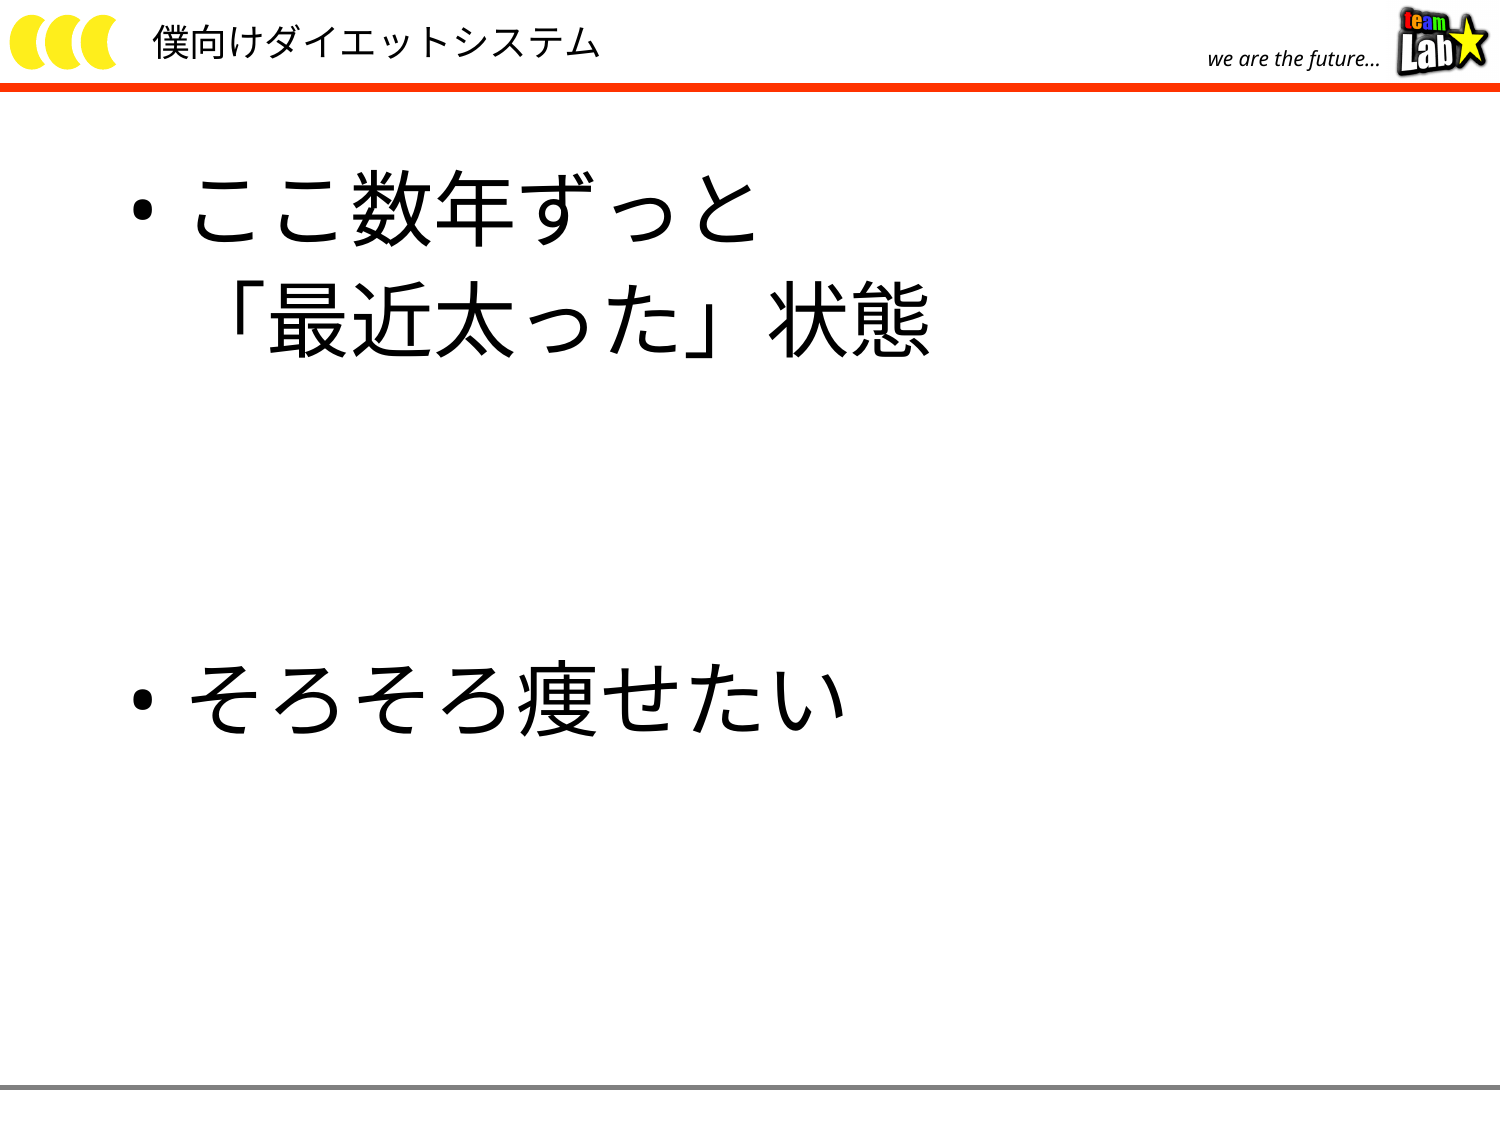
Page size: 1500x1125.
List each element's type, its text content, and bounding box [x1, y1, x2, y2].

title 僕向けダイエットシステム [137, 11, 925, 72]
list ここ数年ずっと 「最近太った」状態 そろそろ痩せたい [112, 160, 1388, 1042]
picture [1386, 0, 1499, 83]
